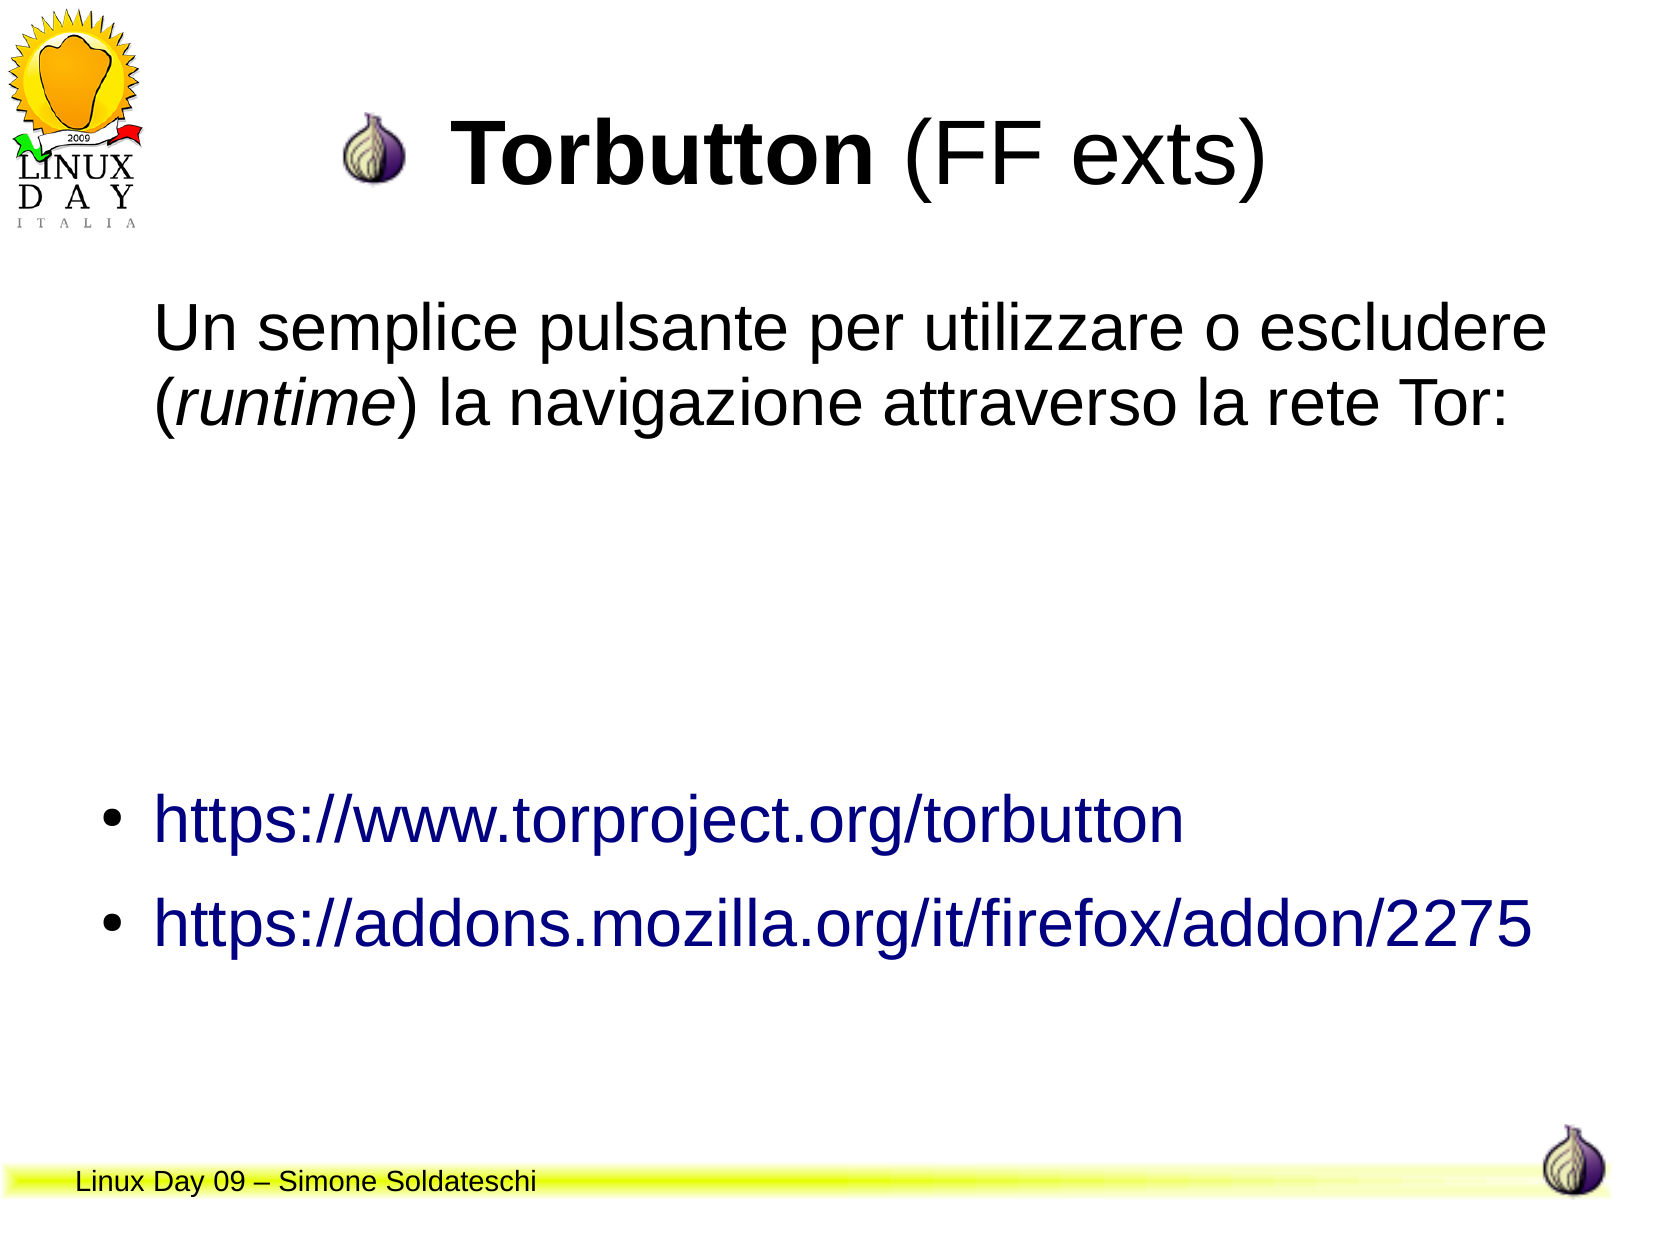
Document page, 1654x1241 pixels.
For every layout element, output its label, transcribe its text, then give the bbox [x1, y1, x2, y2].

picture [337, 112, 413, 188]
list Un semplice pulsante per utilizzare o escludere (runtime) la navigazione attraverso la rete Tor: https://www.torproject.org/torbutton https://addons.mozilla.org/it/firefox/addon/2275 [82, 290, 1571, 1109]
title Torbutton (FF exts) [150, 49, 1571, 257]
picture [0, 0, 151, 235]
picture [1537, 1124, 1613, 1201]
